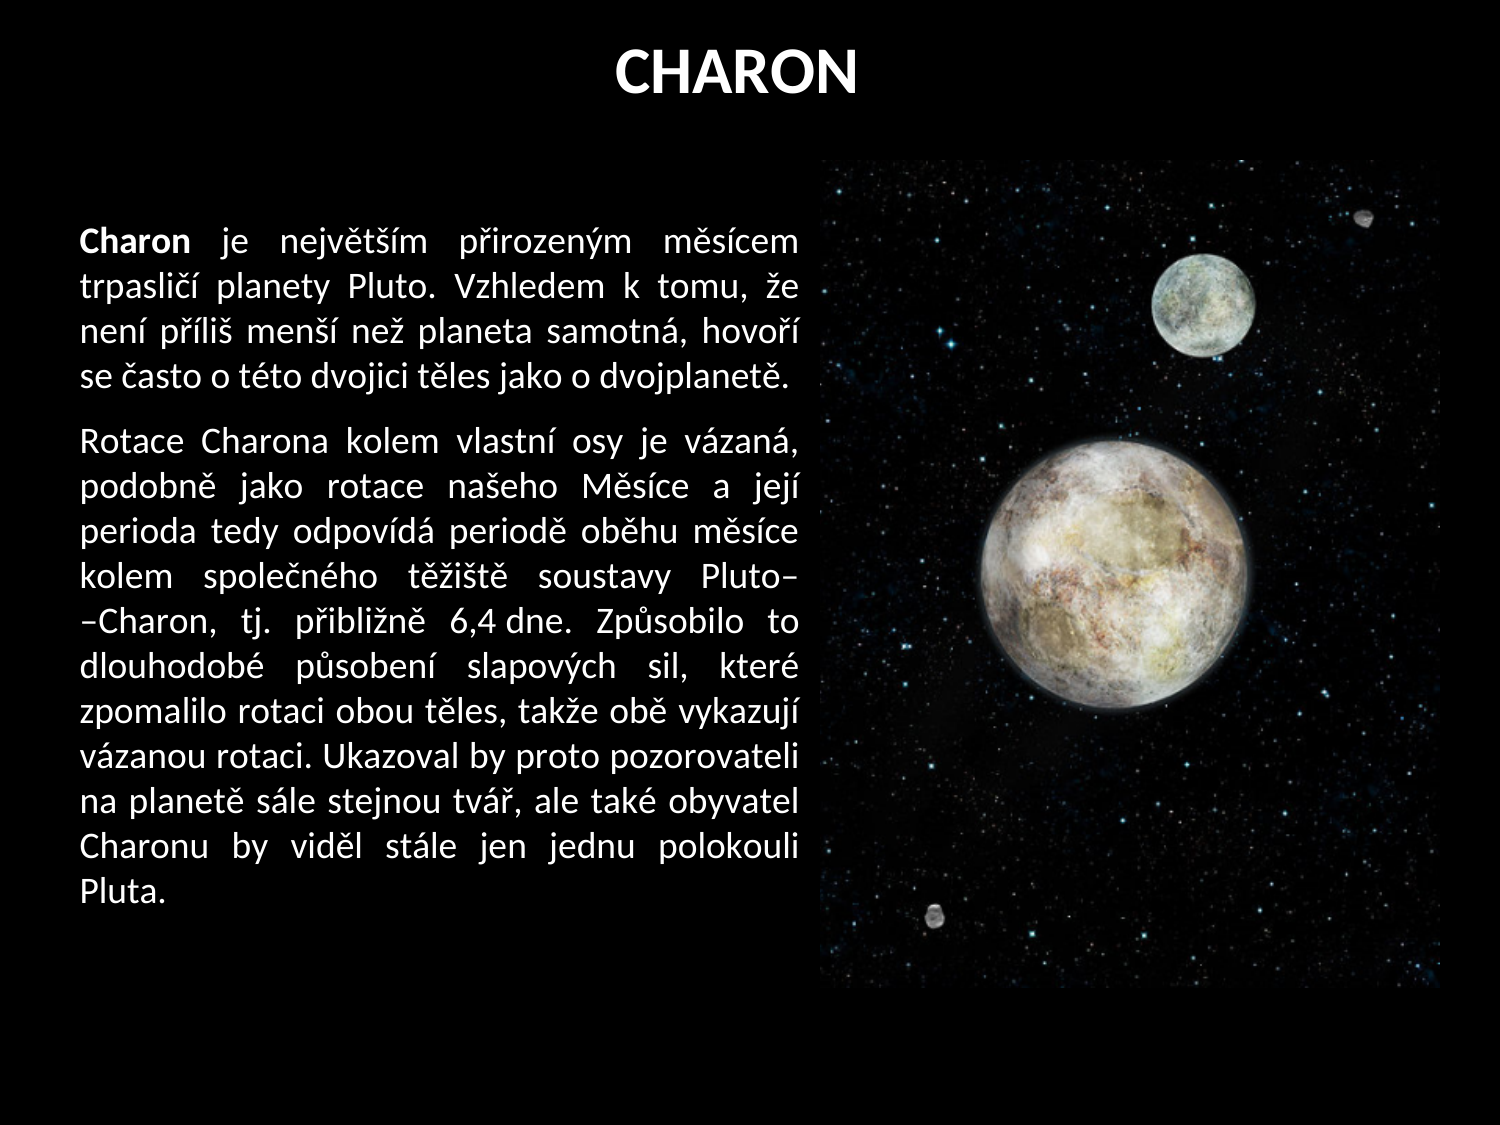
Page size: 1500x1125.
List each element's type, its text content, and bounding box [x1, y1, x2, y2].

text_box Rotace Charona kolem vlastní osy je vázaná, podobně jako rotace našeho Měsíce a její perioda tedy odpovídá periodě oběhu měsíce kolem společného těžiště soustavy Pluto– –Charon, tj. přibližně 6,4 dne. Způsobilo to dlouhodobé působení slapových sil, které zpomalilo rotaci obou těles, takže obě vykazují vázanou rotaci. Ukazoval by proto pozorovateli na planetě sále stejnou tvář, ale také obyvatel Charonu by viděl stále jen jednu polokouli Pluta. [64, 408, 815, 920]
text_box Charon je největším přirozeným měsícem trpasličí planety Pluto. Vzhledem k tomu, že není příliš menší než planeta samotná, hovoří se často o této dvojici těles jako o dvojplanetě. [64, 207, 815, 404]
text_box CHARON [600, 18, 875, 115]
picture [820, 160, 1440, 988]
